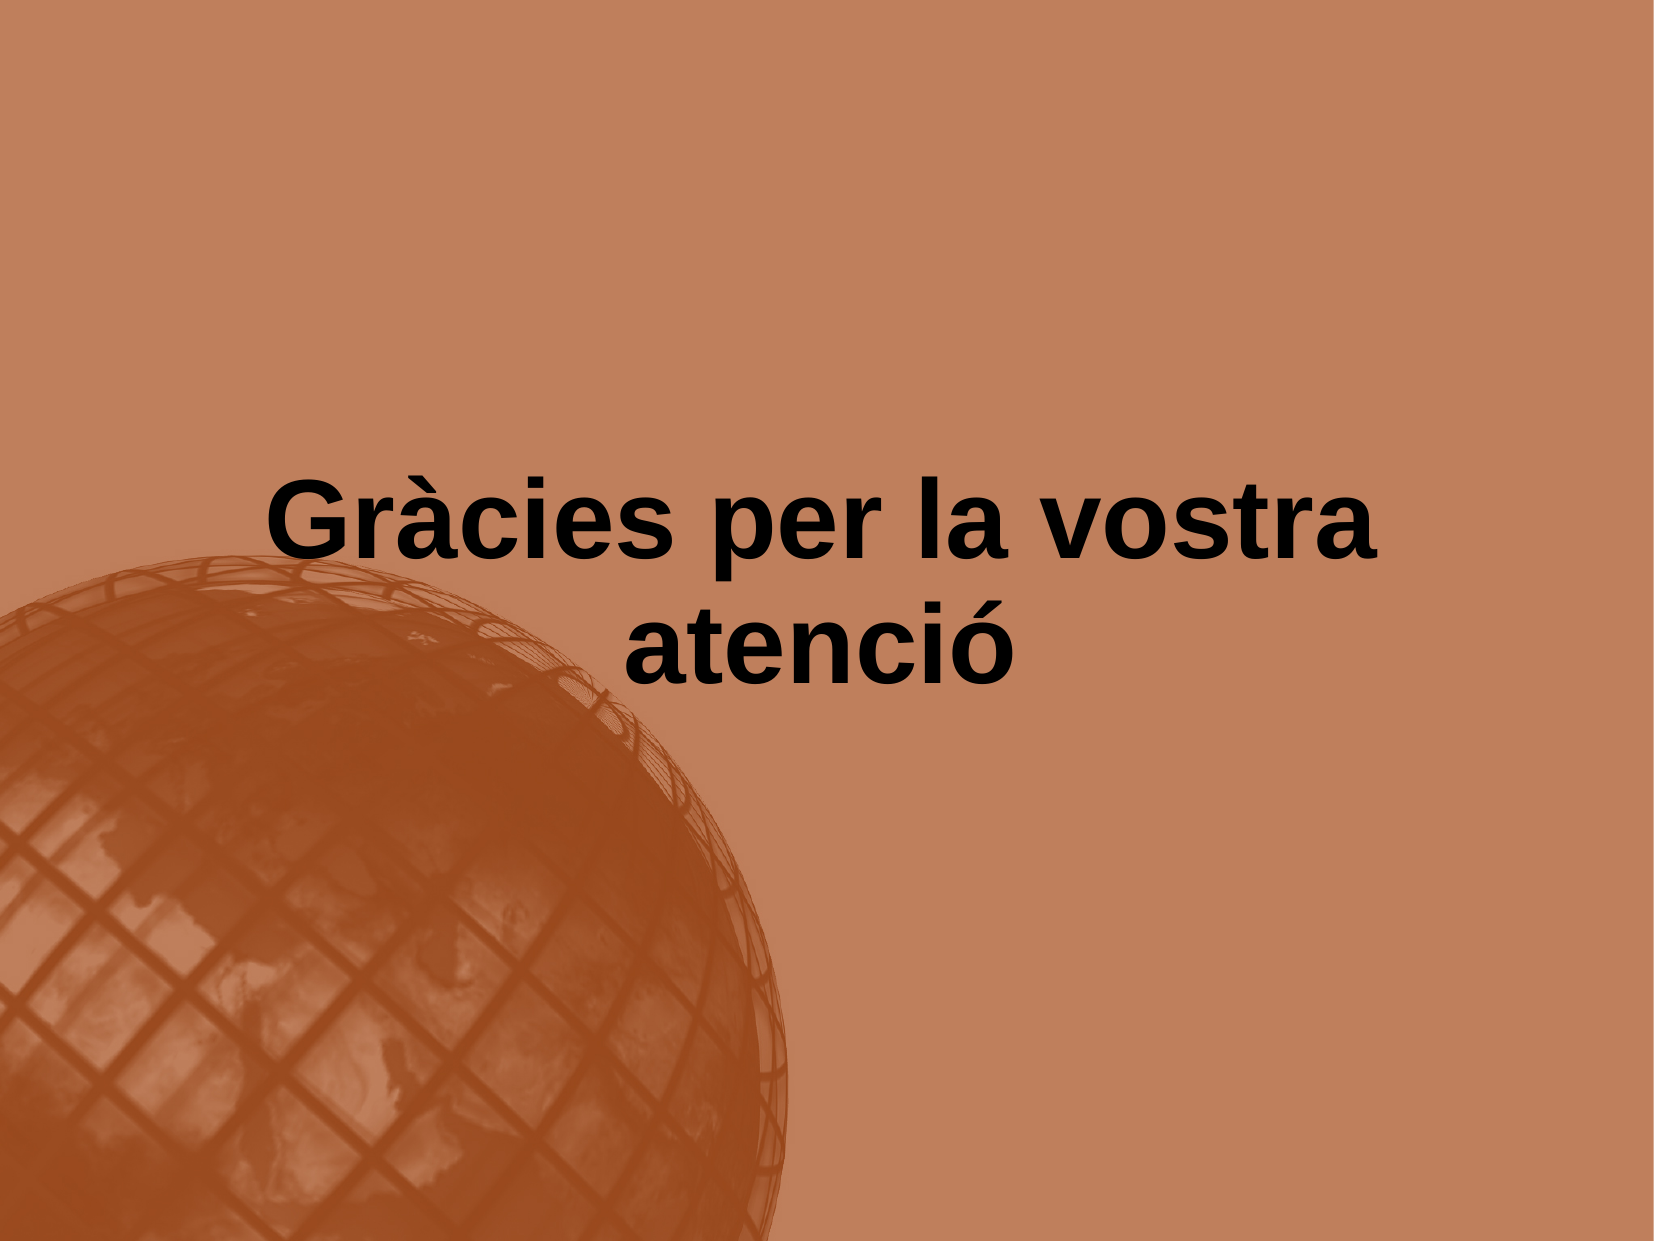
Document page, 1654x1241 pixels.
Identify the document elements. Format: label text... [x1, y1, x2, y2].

picture [0, 0, 1654, 1241]
title Gràcies per la vostra atenció [76, 456, 1565, 708]
